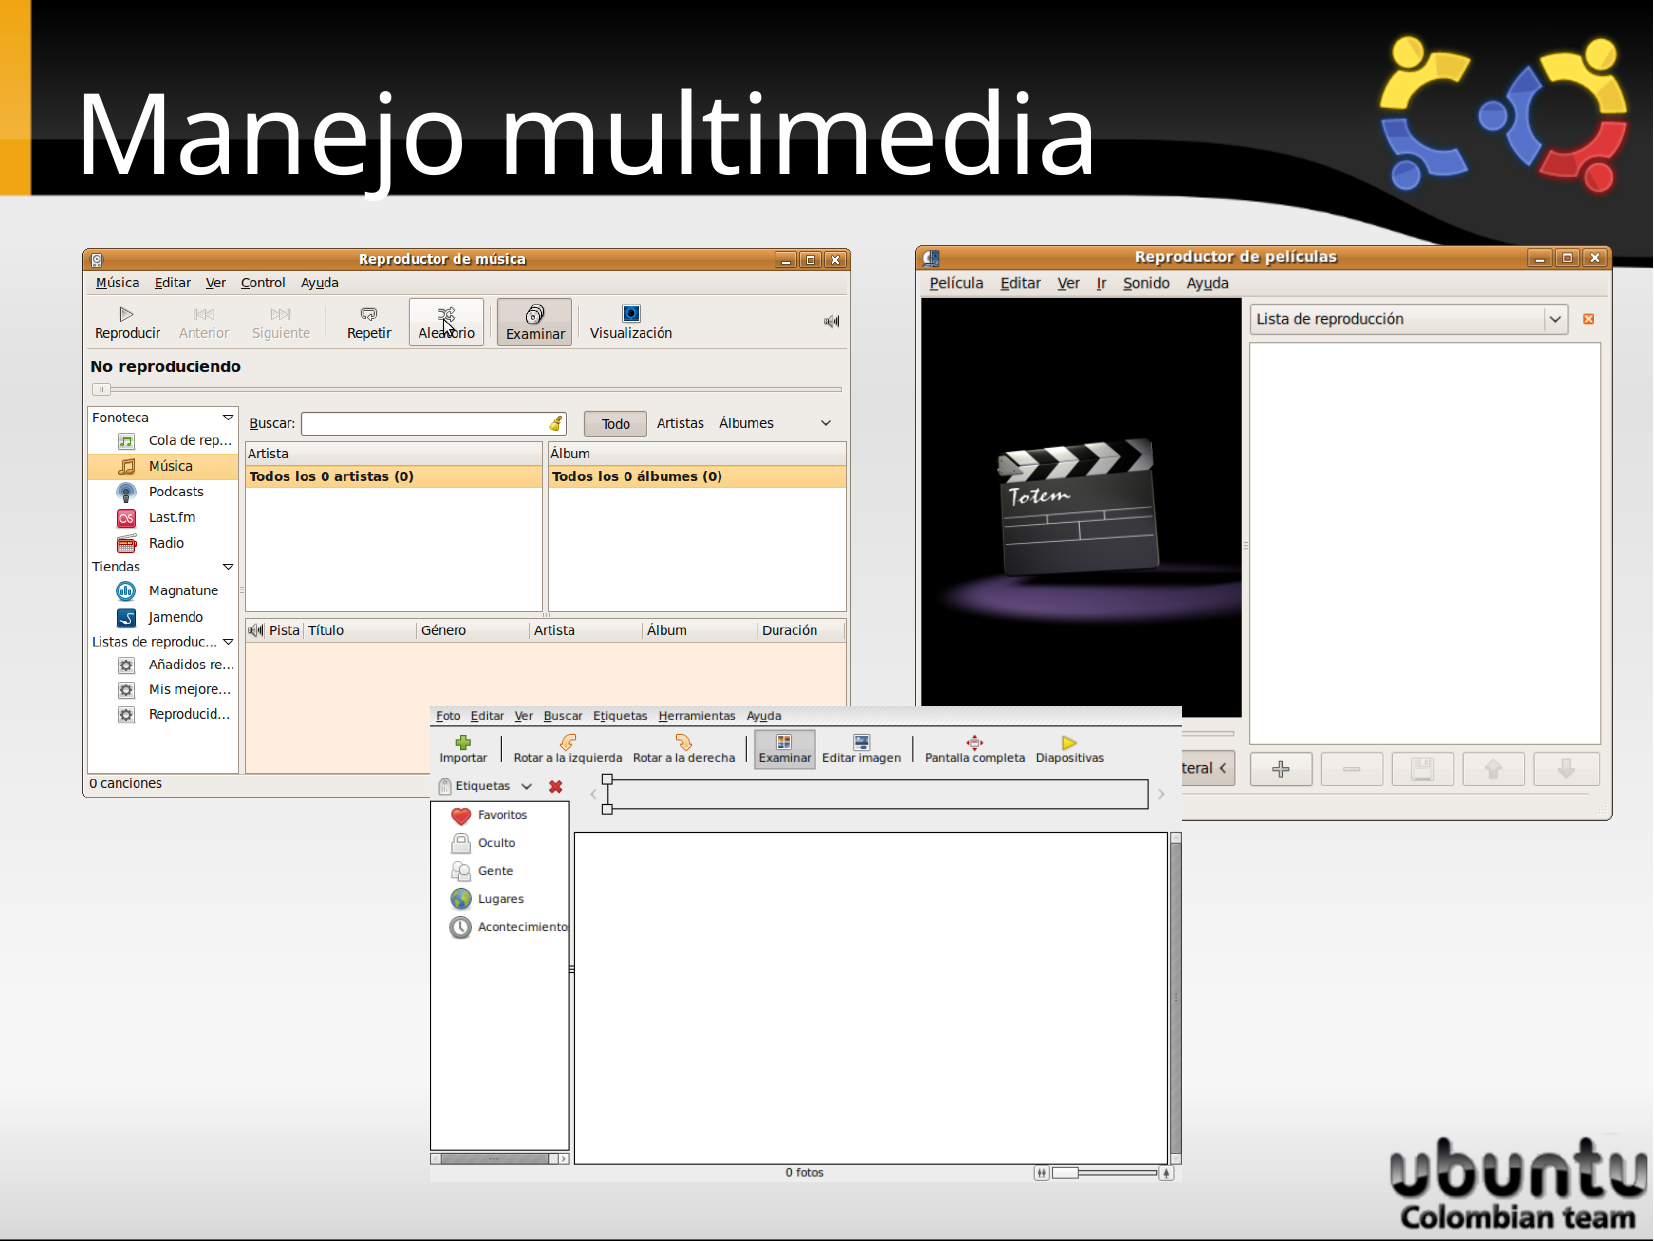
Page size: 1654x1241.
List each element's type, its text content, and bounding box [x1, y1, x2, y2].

picture [0, 0, 1653, 1241]
text_box Manejo multimedia [59, 47, 1447, 195]
